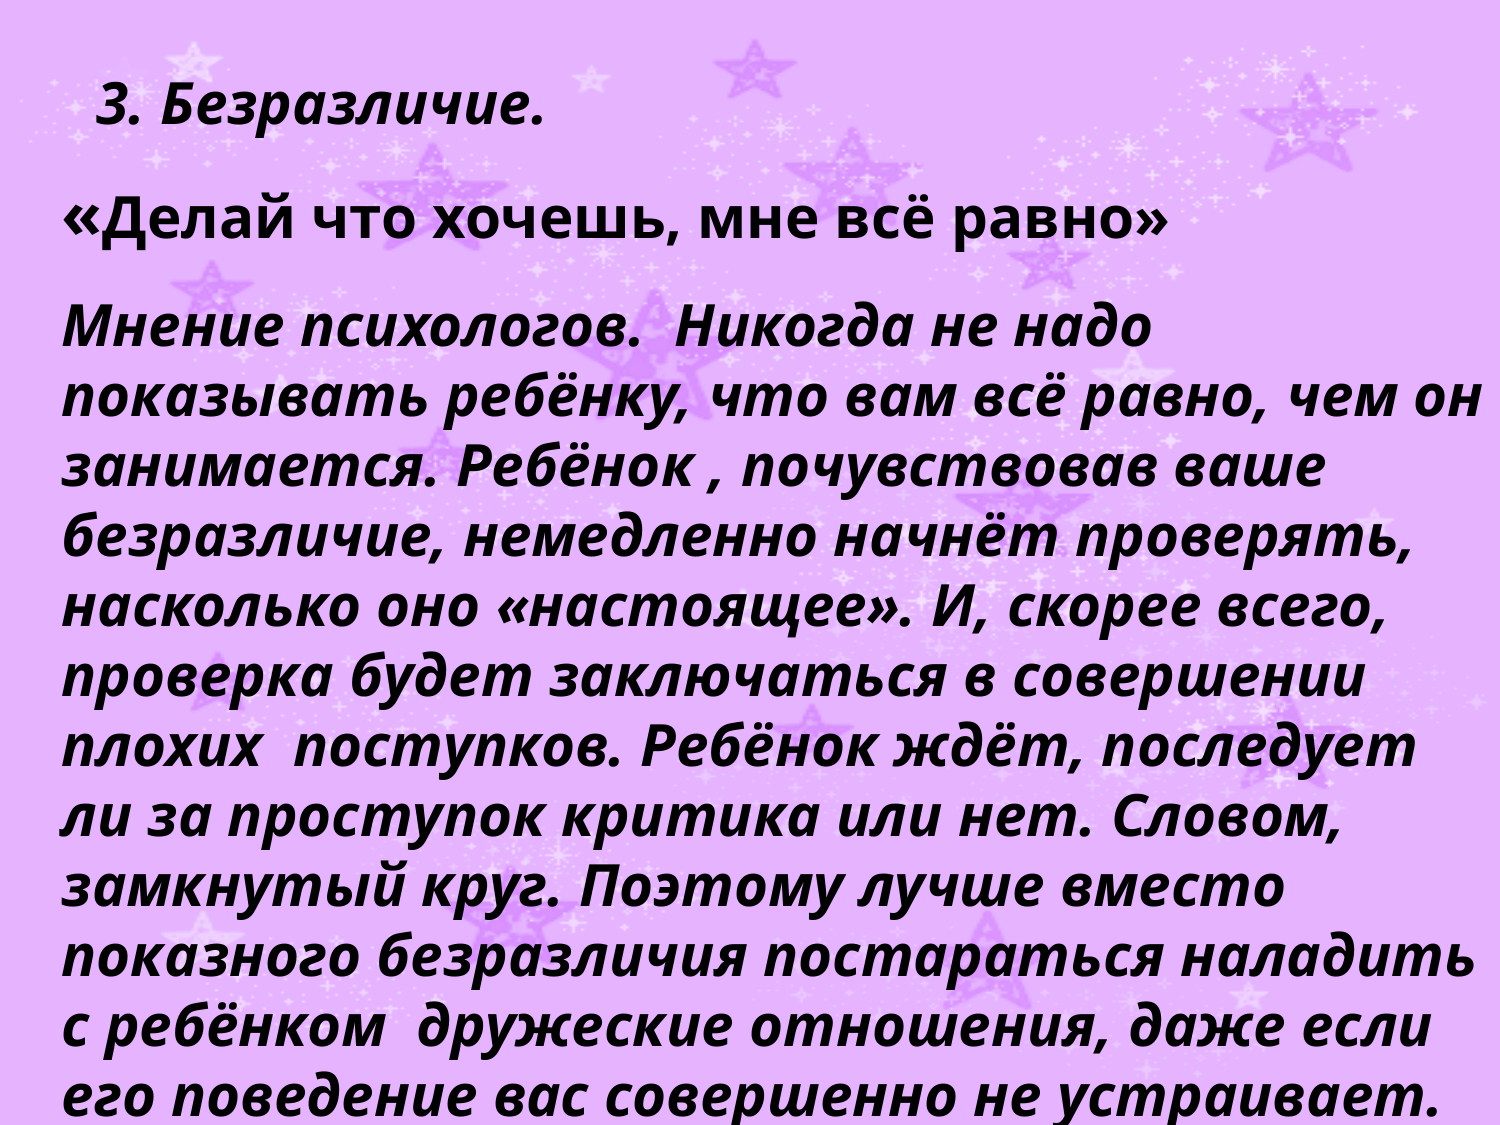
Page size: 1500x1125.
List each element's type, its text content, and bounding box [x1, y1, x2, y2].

text_box Мнение психологов. Никогда не надо показывать ребёнку, что вам всё равно, чем он занимается. Ребёнок , почувствовав ваше безразличие, немедленно начнёт проверять, насколько оно «настоящее». И, скорее всего, проверка будет заключаться в совершении плохих поступков. Ребёнок ждёт, последует ли за проступок критика или нет. Словом, замкнутый круг. Поэтому лучше вместо показного безразличия постараться наладить с ребёнком дружеские отношения, даже если его поведение вас совершенно не устраивает. [46, 281, 1500, 1125]
text_box 3. Безразличие. [82, 58, 1114, 144]
text_box «Делай что хочешь, мне всё равно» [46, 163, 1360, 259]
picture [0, 0, 1500, 1125]
